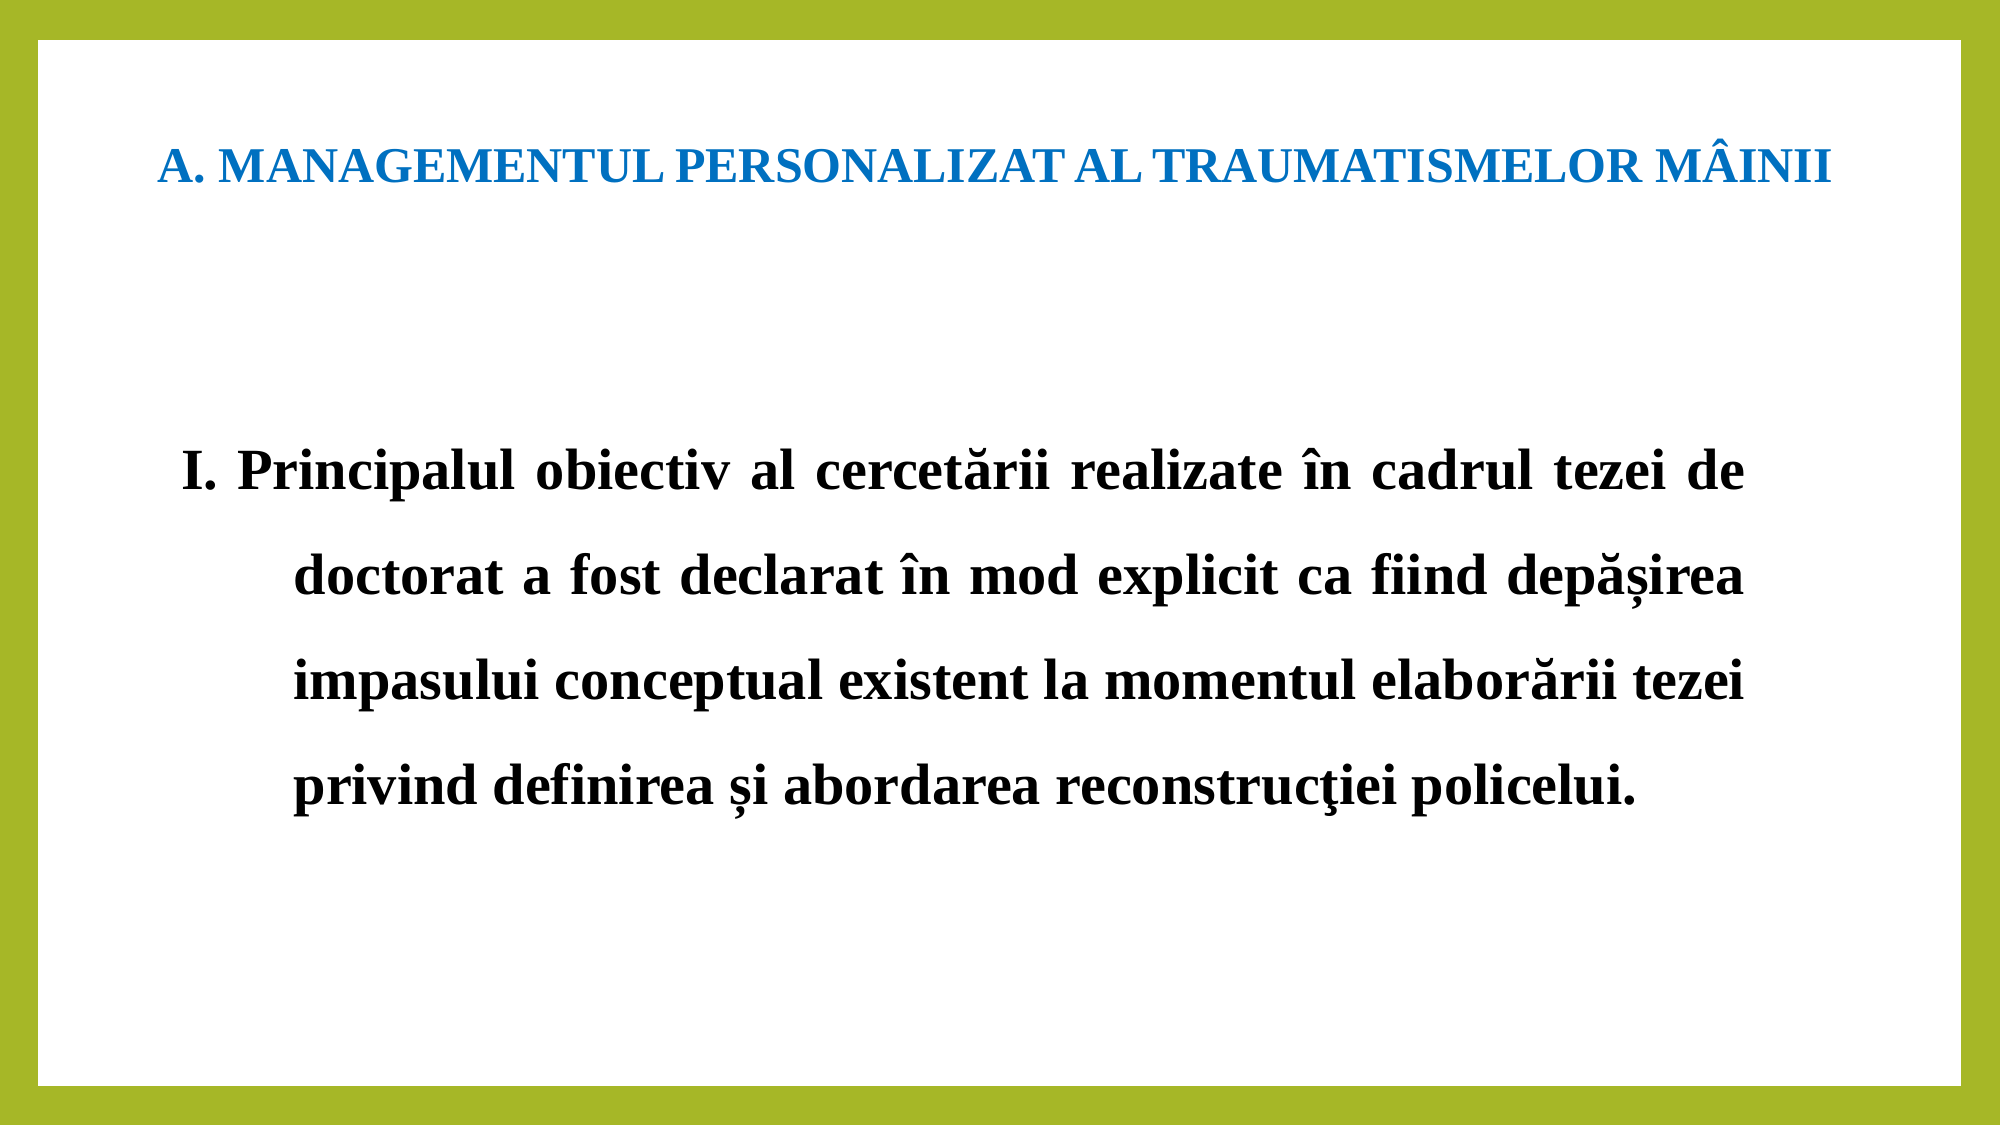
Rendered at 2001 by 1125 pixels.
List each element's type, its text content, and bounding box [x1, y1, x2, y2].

text_box Principalul obiectiv al cercetării realizate în cadrul tezei de doctorat a fost declarat în mod explicit ca fiind depășirea impasului conceptual existent la momentul elaborării tezei privind definirea și abordarea reconstrucţiei policelui. [166, 388, 1786, 816]
list [187, 244, 1808, 1059]
title A. MANAGEMENTUL PERSONALIZAT AL TRAUMATISMELOR MÂINII [142, 99, 1863, 323]
